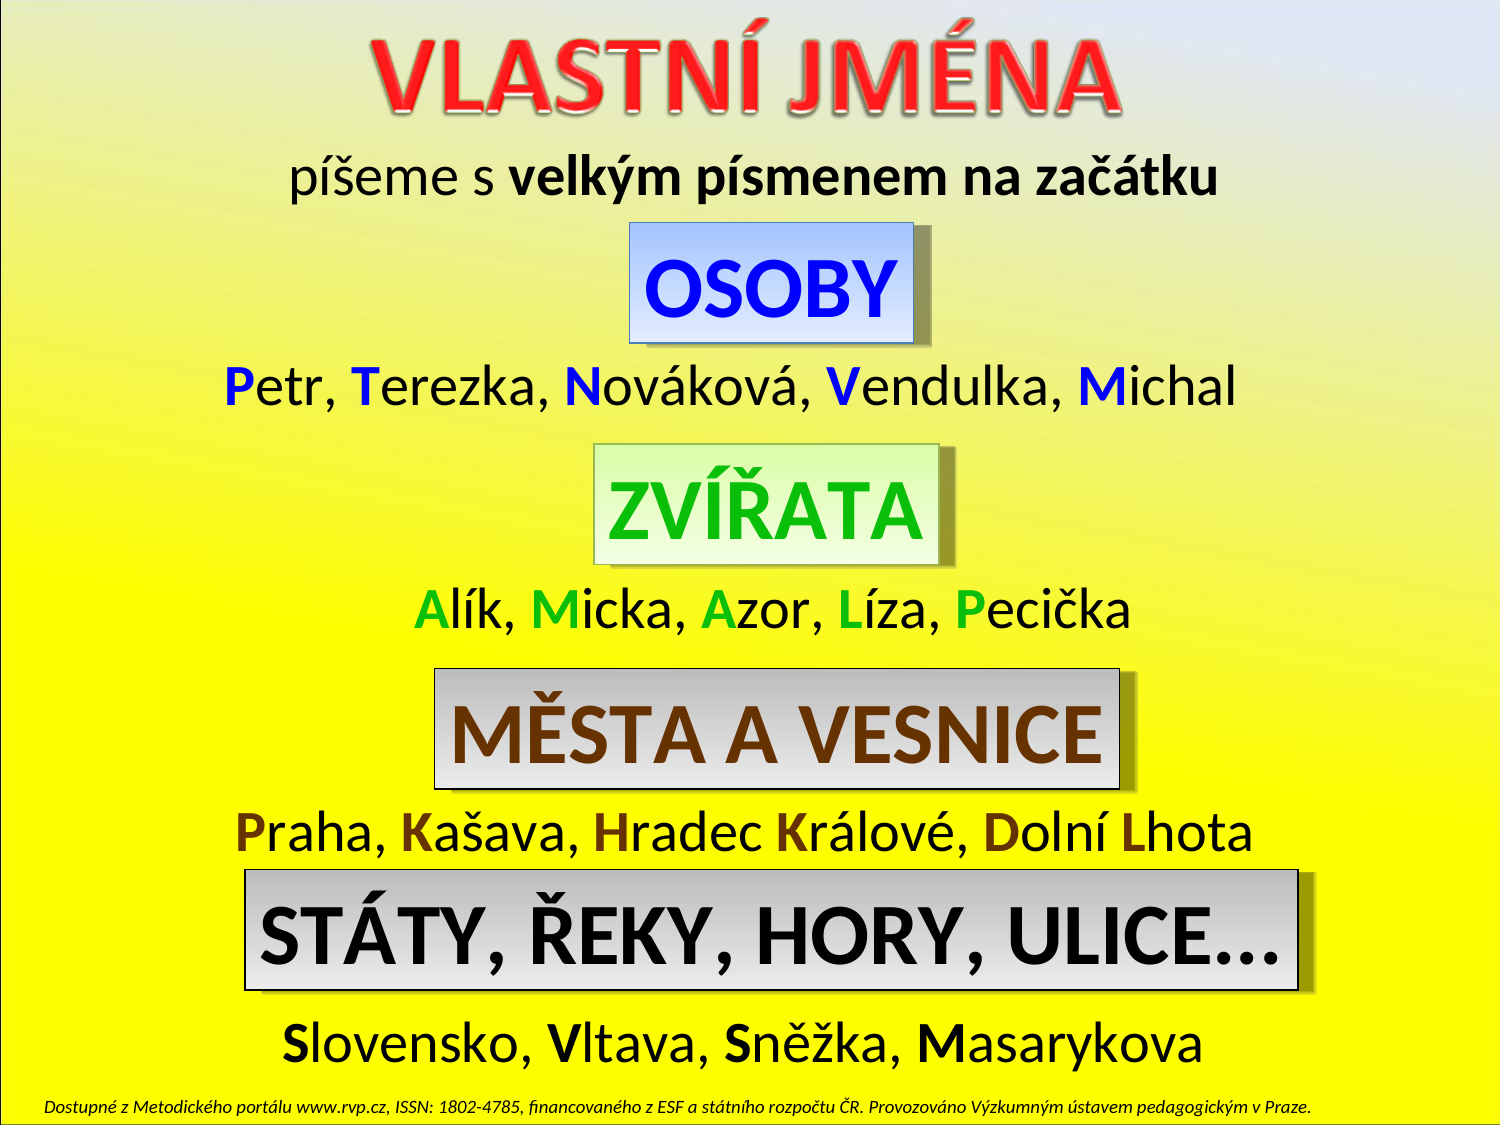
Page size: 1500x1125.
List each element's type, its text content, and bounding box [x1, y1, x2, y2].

text_box Slovensko, Vltava, Sněžka, Masarykova [267, 996, 1220, 1082]
text_box Praha, Kašava, Hradec Králové, Dolní Lhota [221, 785, 1270, 871]
text_box Dostupné z Metodického portálu www.rvp.cz, ISSN: 1802-4785, financovaného z ESF a státního rozpočtu ČR. Provozováno Výzkumným ústavem pedagogickým v Praze. [29, 1087, 1500, 1125]
text_box ZVÍŘATA [593, 444, 939, 562]
text_box MĚSTA A VESNICE [434, 668, 1120, 785]
text_box Petr, Terezka, Nováková, Vendulka, Michal [209, 339, 1253, 426]
picture [0, 0, 1500, 1125]
text_box STÁTY, ŘEKY, HORY, ULICE... [244, 869, 1299, 990]
text_box OSOBY [629, 222, 914, 339]
text_box píšeme s velkým písmenem na začátku [273, 128, 1236, 215]
text_box Alík, Micka, Azor, Líza, Pecička [399, 562, 1148, 648]
